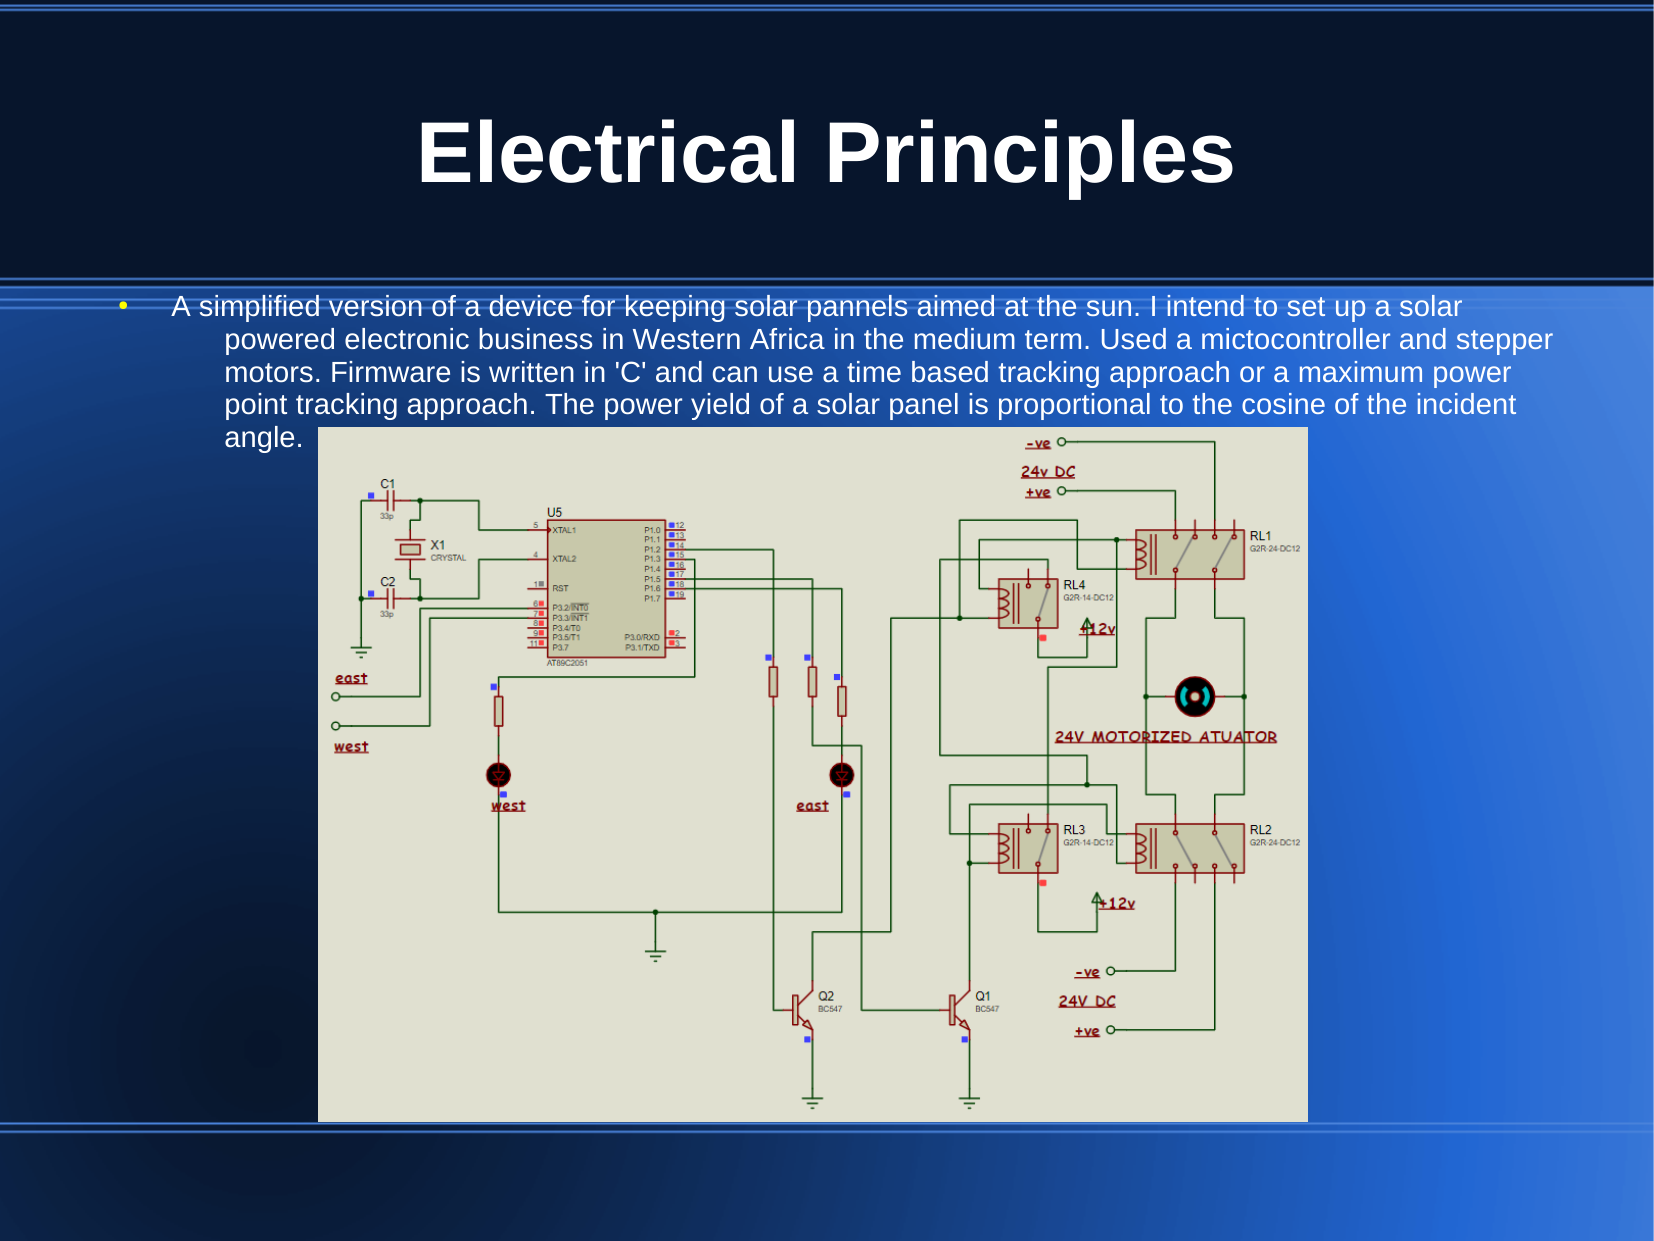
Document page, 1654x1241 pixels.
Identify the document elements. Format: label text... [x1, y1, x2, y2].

picture [0, 0, 1654, 1241]
title Electrical Principles [82, 49, 1571, 257]
list A simplified version of a device for keeping solar pannels aimed at the sun. I intend to set up a solar powered electronic business in Western Africa in the medium term. Used a mictocontroller and stepper motors. Firmware is written in 'C' and can use a time based tracking approach or a maximum power point tracking approach. The power yield of a solar panel is proportional to the cosine of the incident angle. [82, 290, 1571, 1174]
